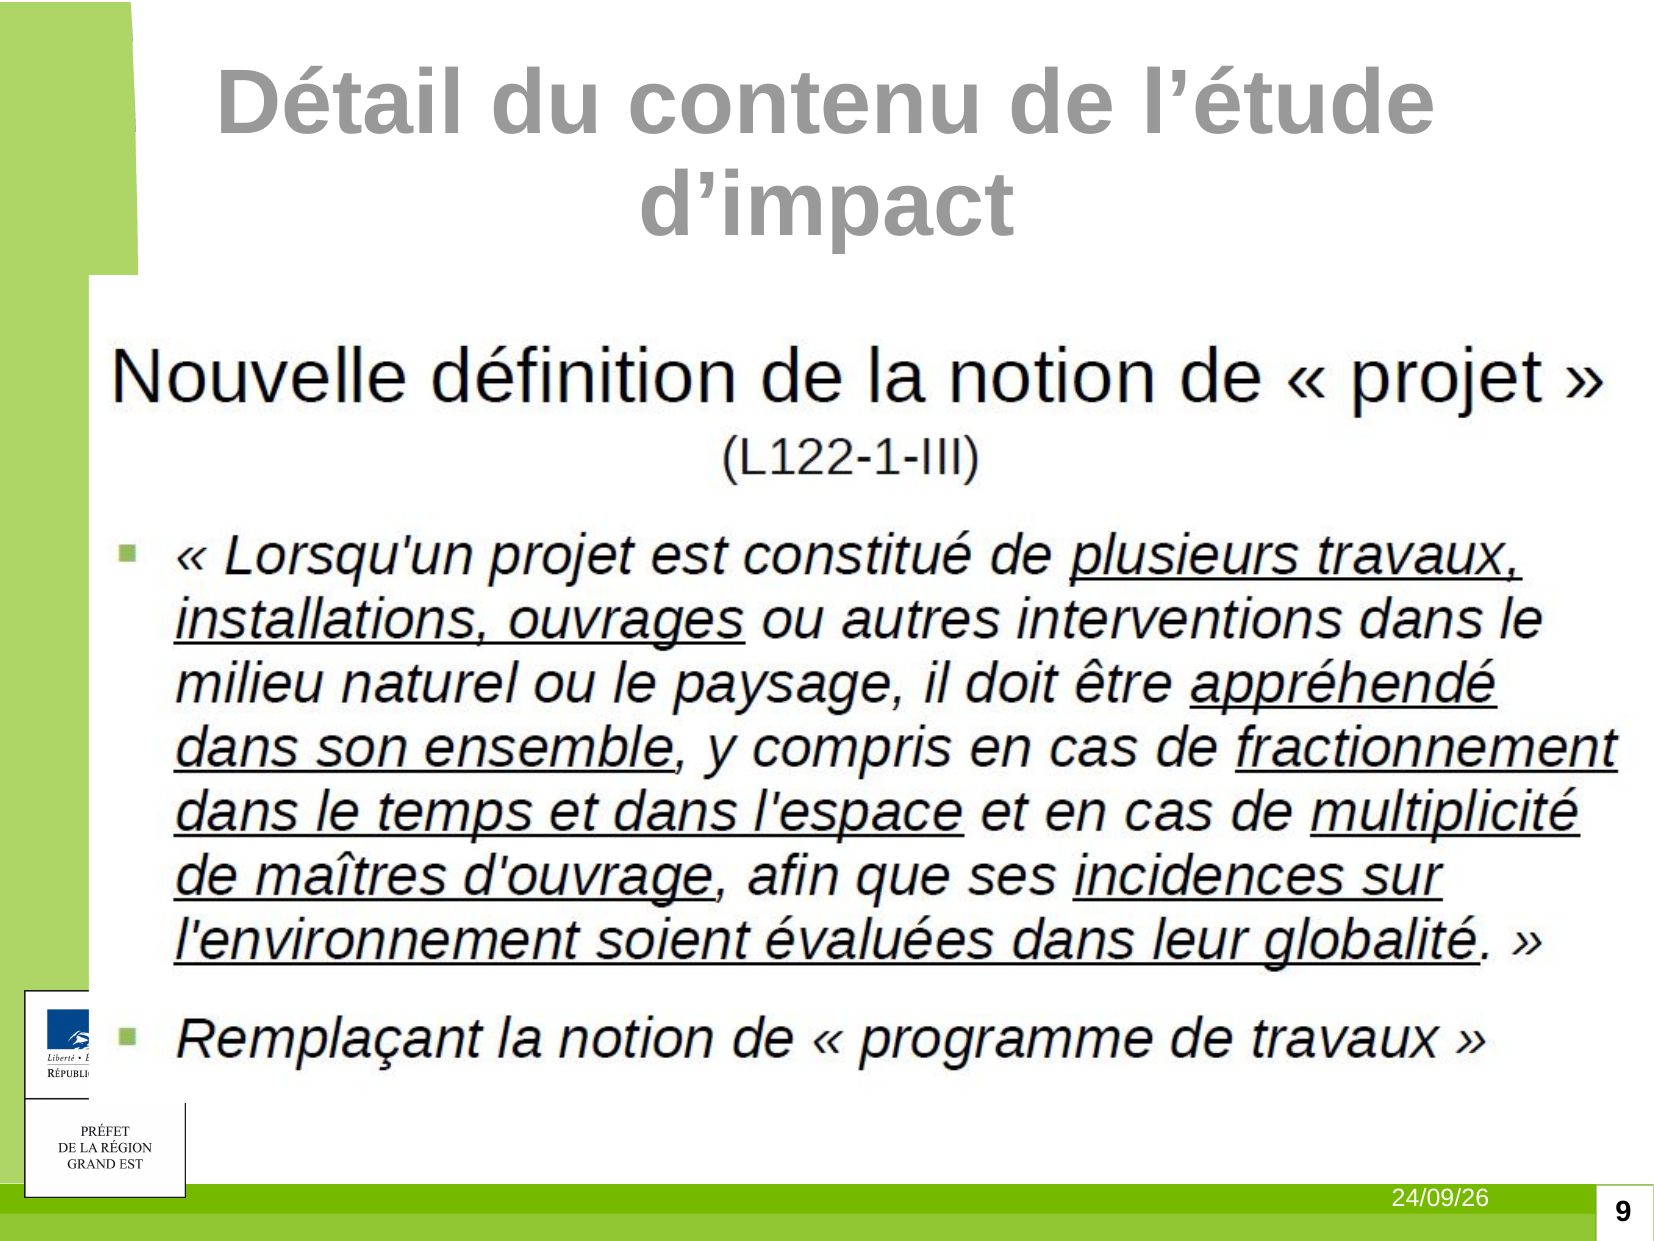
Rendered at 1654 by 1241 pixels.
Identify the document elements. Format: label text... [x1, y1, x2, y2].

picture [0, 2, 1654, 1241]
list [88, 275, 1654, 1103]
title Détail du contenu de l’étude d’impact [82, 49, 1571, 257]
